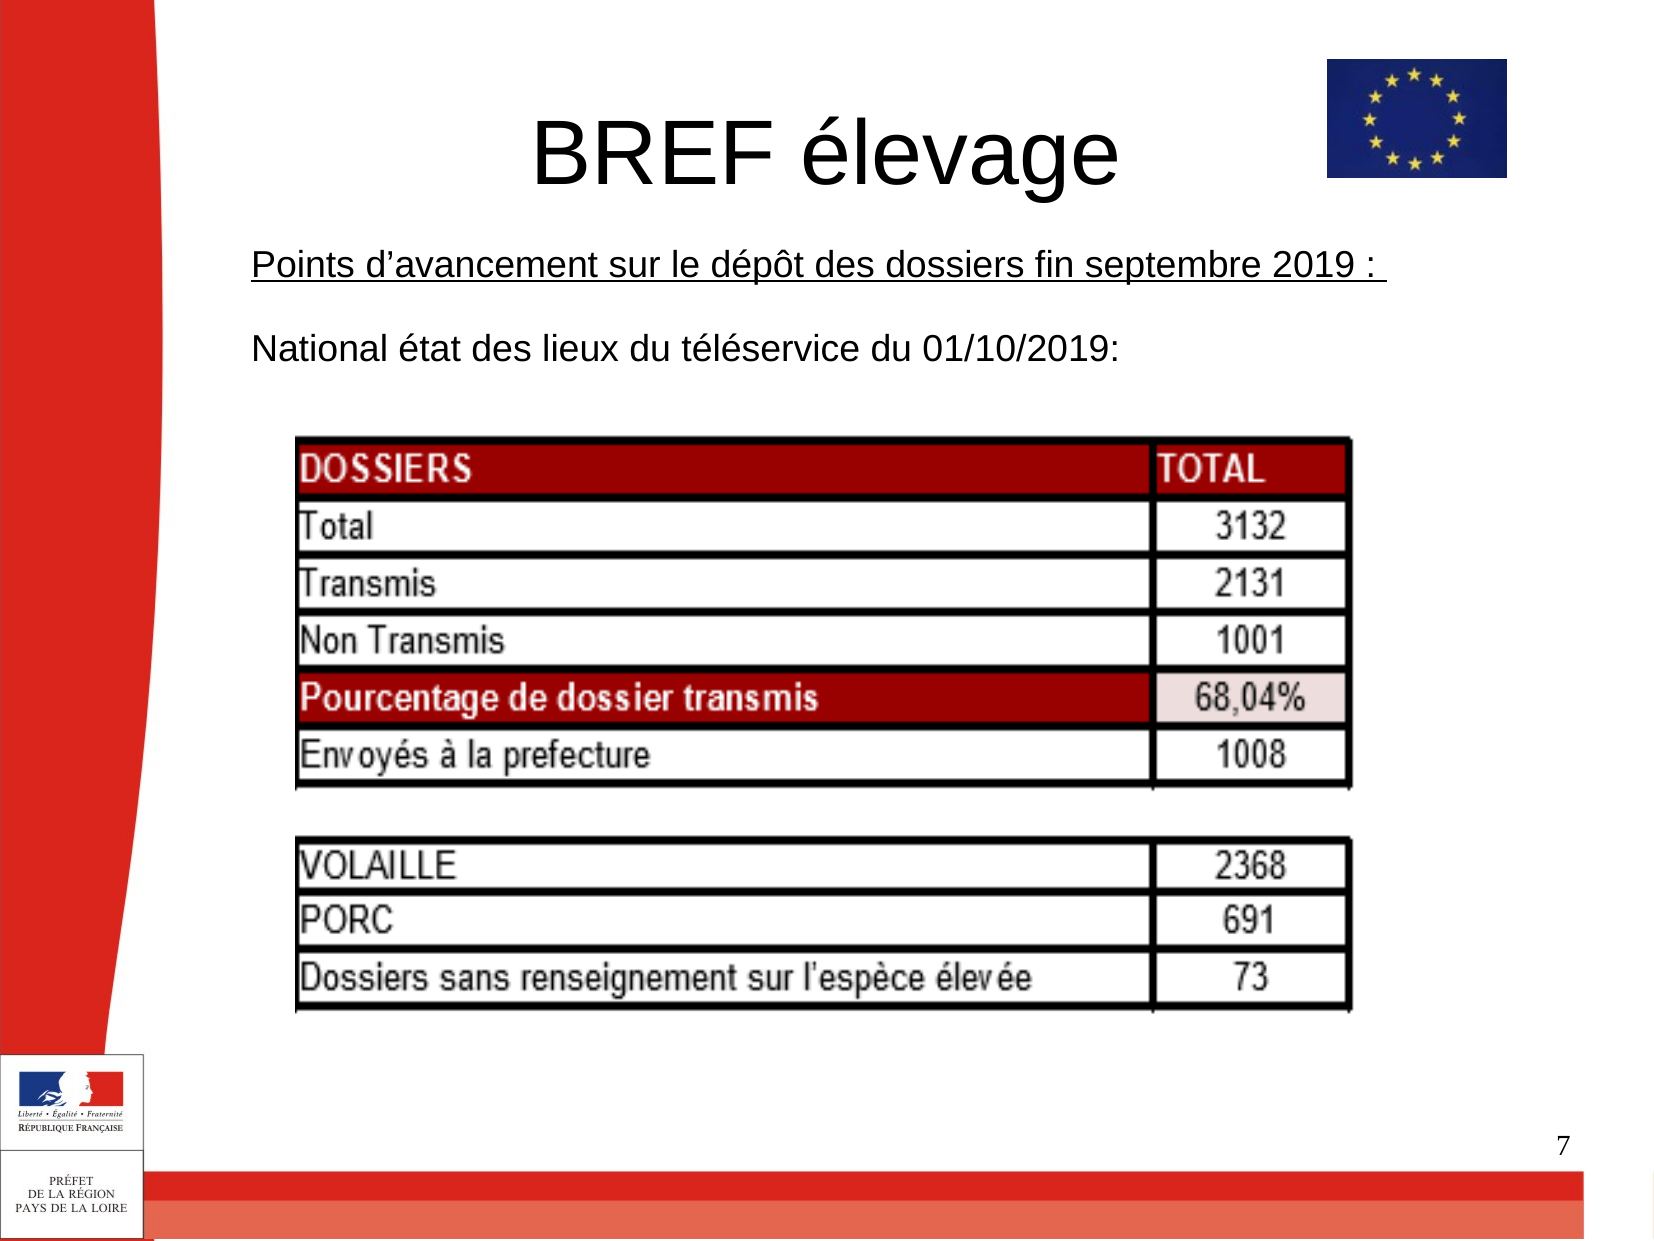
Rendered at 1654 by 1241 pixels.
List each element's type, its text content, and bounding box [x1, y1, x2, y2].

picture [0, 0, 1654, 1241]
title BREF élevage [82, 49, 1571, 257]
text_box Points d’avancement sur le dépôt des dossiers fin septembre 2019 : National état des lieux du téléservice du 01/10/2019: [236, 236, 1565, 924]
